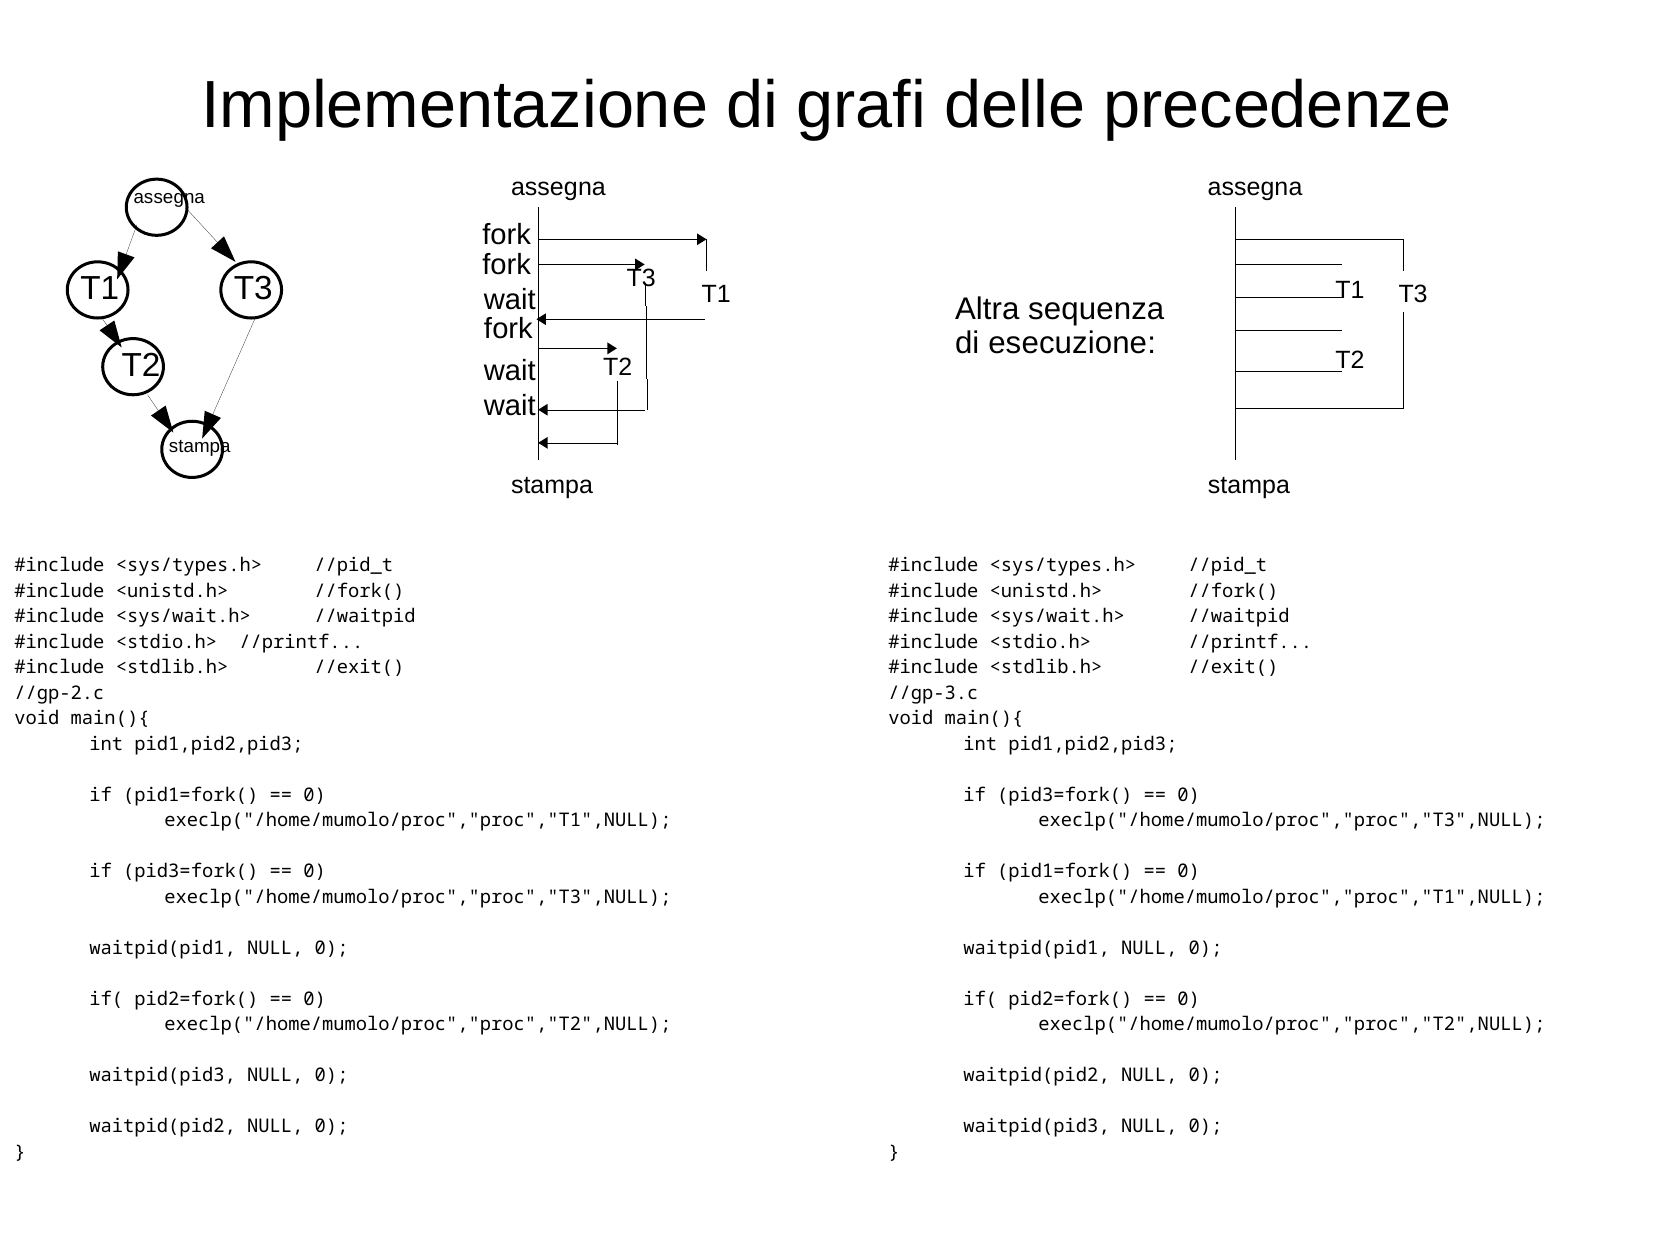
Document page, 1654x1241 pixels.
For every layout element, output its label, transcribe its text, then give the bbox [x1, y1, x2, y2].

text_box T2 [106, 339, 212, 392]
text_box fork [467, 240, 547, 288]
text_box #include <sys/types.h> //pid_t #include <unistd.h> //fork() #include <sys/wait.h> //waitpid #include <stdio.h> //printf... #include <stdlib.h> //exit() //gp-2.c void main(){ int pid1,pid2,pid3; if (pid1=fork() == 0) execlp("/home/mumolo/proc","proc","T1",NULL); if (pid3=fork() == 0) execlp("/home/mumolo/proc","proc","T3",NULL); waitpid(pid1, NULL, 0); if( pid2=fork() == 0) execlp("/home/mumolo/proc","proc","T2",NULL); waitpid(pid3, NULL, 0); waitpid(pid2, NULL, 0); } [0, 544, 762, 1215]
text_box stampa [1193, 463, 1306, 507]
text_box T1 [1320, 268, 1380, 312]
text_box T1 [65, 262, 171, 315]
text_box fork [469, 304, 548, 346]
text_box wait [469, 275, 552, 324]
text_box T2 [588, 344, 648, 388]
text_box [127, 216, 186, 236]
text_box wait [469, 381, 552, 430]
text_box Altra sequenza di esecuzione: [940, 283, 1205, 370]
text_box T3 [1383, 272, 1443, 316]
text_box [84, 315, 112, 319]
text_box stampa [154, 427, 272, 464]
text_box assegna [496, 165, 621, 209]
text_box fork [467, 210, 547, 240]
text_box T3 [219, 262, 324, 315]
text_box T2 [1320, 338, 1380, 382]
text_box #include <sys/types.h> //pid_t #include <unistd.h> //fork() #include <sys/wait.h> //waitpid #include <stdio.h> //printf... #include <stdlib.h> //exit() //gp-3.c void main(){ int pid1,pid2,pid3; if (pid3=fork() == 0) execlp("/home/mumolo/proc","proc","T3",NULL); if (pid1=fork() == 0) execlp("/home/mumolo/proc","proc","T1",NULL); waitpid(pid1, NULL, 0); if( pid2=fork() == 0) execlp("/home/mumolo/proc","proc","T2",NULL); waitpid(pid2, NULL, 0); waitpid(pid3, NULL, 0); } [873, 544, 1636, 1215]
text_box assegna [118, 179, 236, 216]
text_box [102, 354, 106, 380]
text_box [166, 464, 219, 478]
text_box wait [469, 346, 552, 381]
text_box [173, 421, 203, 427]
title Implementazione di grafi delle precedenze [82, 0, 1571, 208]
text_box assegna [1193, 165, 1318, 209]
text_box T3 [611, 256, 671, 300]
text_box [237, 315, 265, 319]
text_box T1 [686, 272, 746, 316]
text_box stampa [496, 463, 609, 507]
